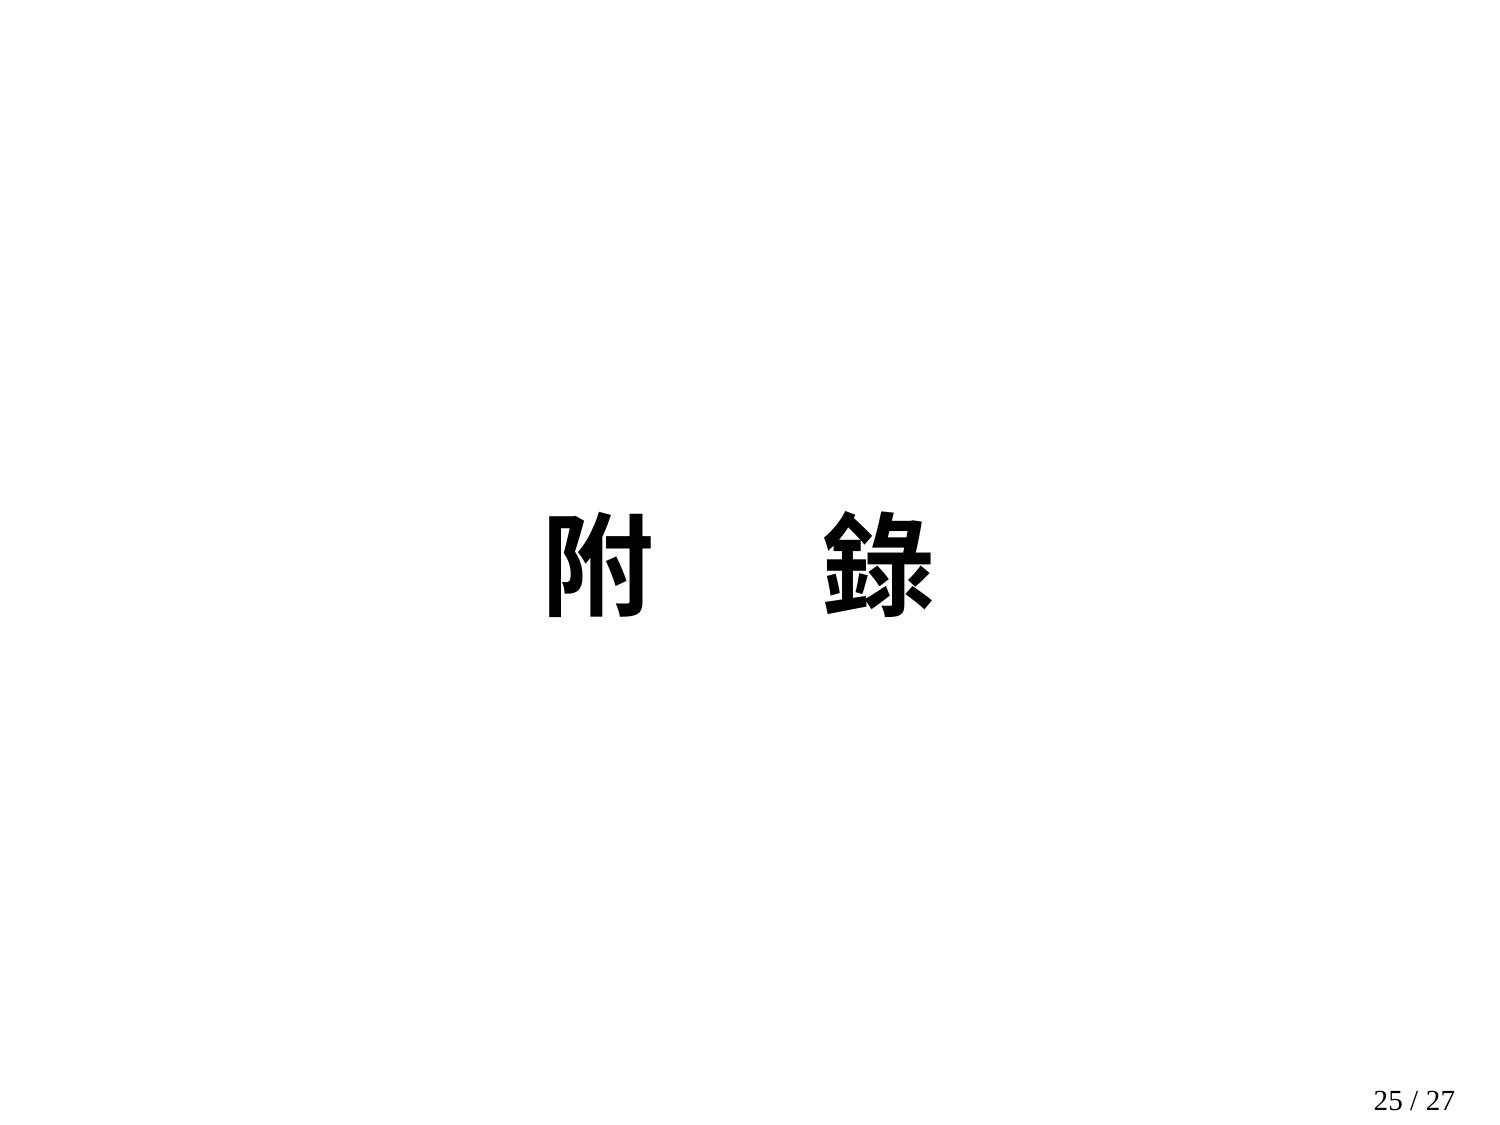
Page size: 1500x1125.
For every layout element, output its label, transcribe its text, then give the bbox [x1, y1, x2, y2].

text_box 附 錄 [383, 465, 1094, 660]
